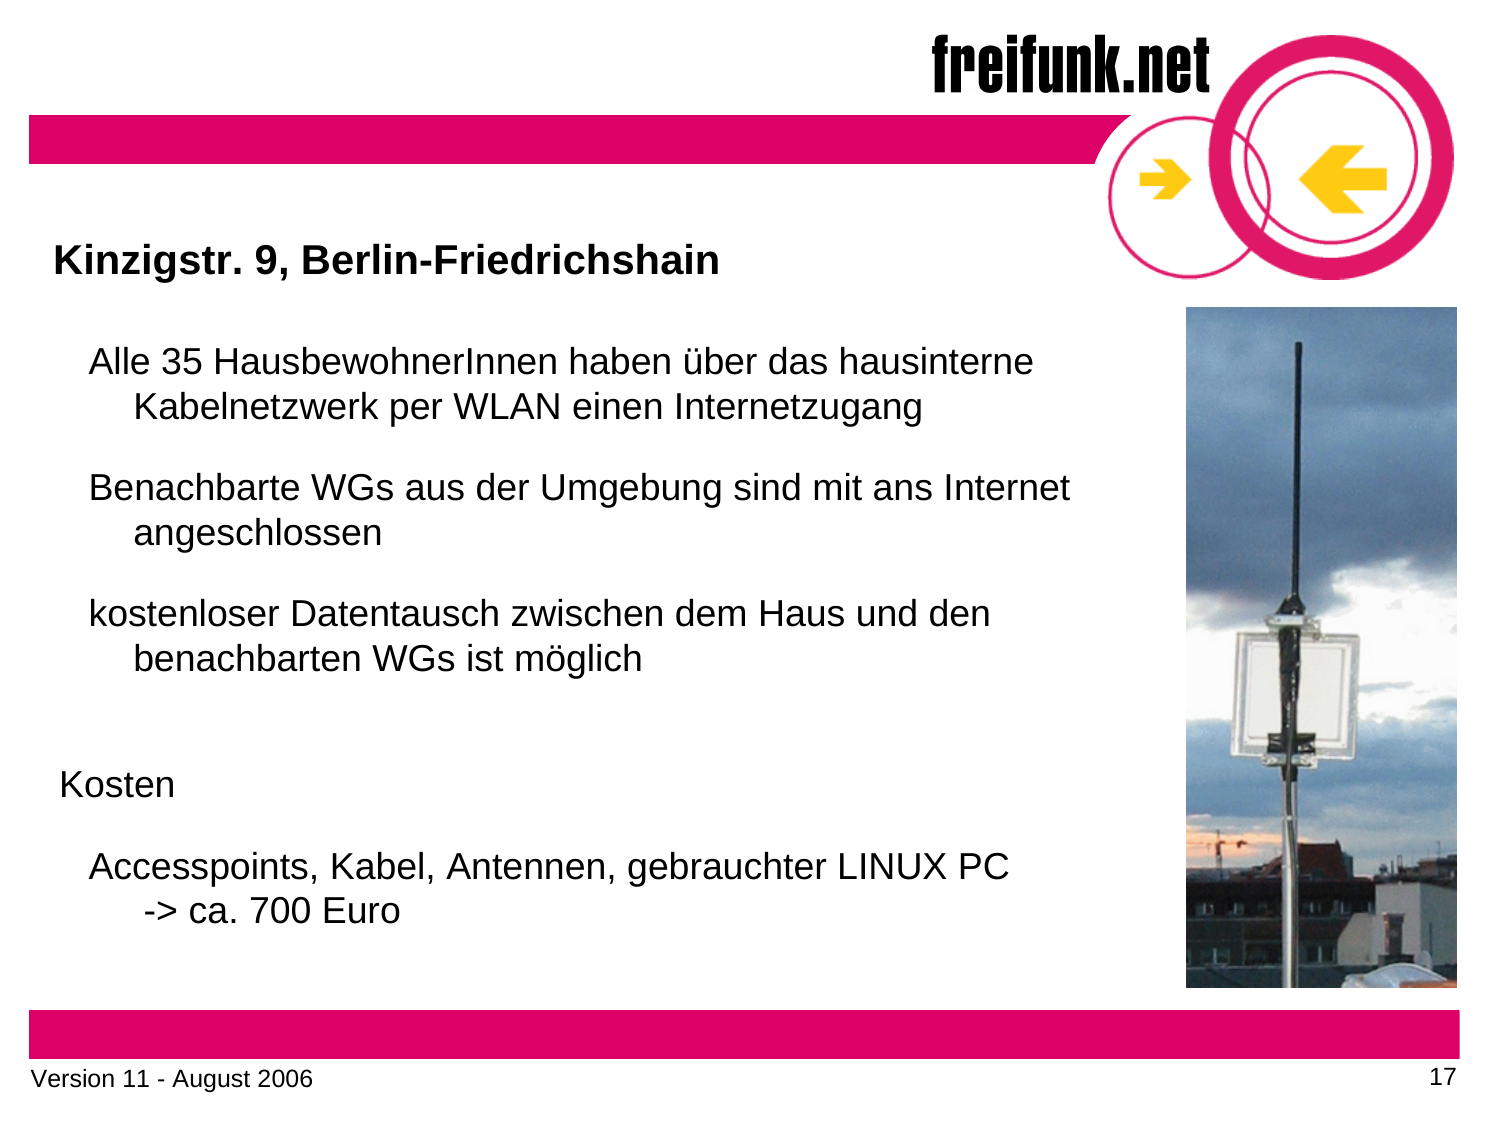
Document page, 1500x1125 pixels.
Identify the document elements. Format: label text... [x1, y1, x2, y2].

picture [932, 34, 1454, 280]
picture [1186, 307, 1457, 988]
text_box Alle 35 HausbewohnerInnen haben über das hausinterne Kabelnetzwerk per WLAN einen Internetzugang Benachbarte WGs aus der Umgebung sind mit ans Internet angeschlossen kostenloser Datentausch zwischen dem Haus und den benachbarten WGs ist möglich Kosten Accesspoints, Kabel, Antennen, gebrauchter LINUX PC -> ca. 700 Euro [59, 337, 1124, 985]
text_box Kinzigstr. 9, Berlin-Friedrichshain [53, 233, 1046, 313]
